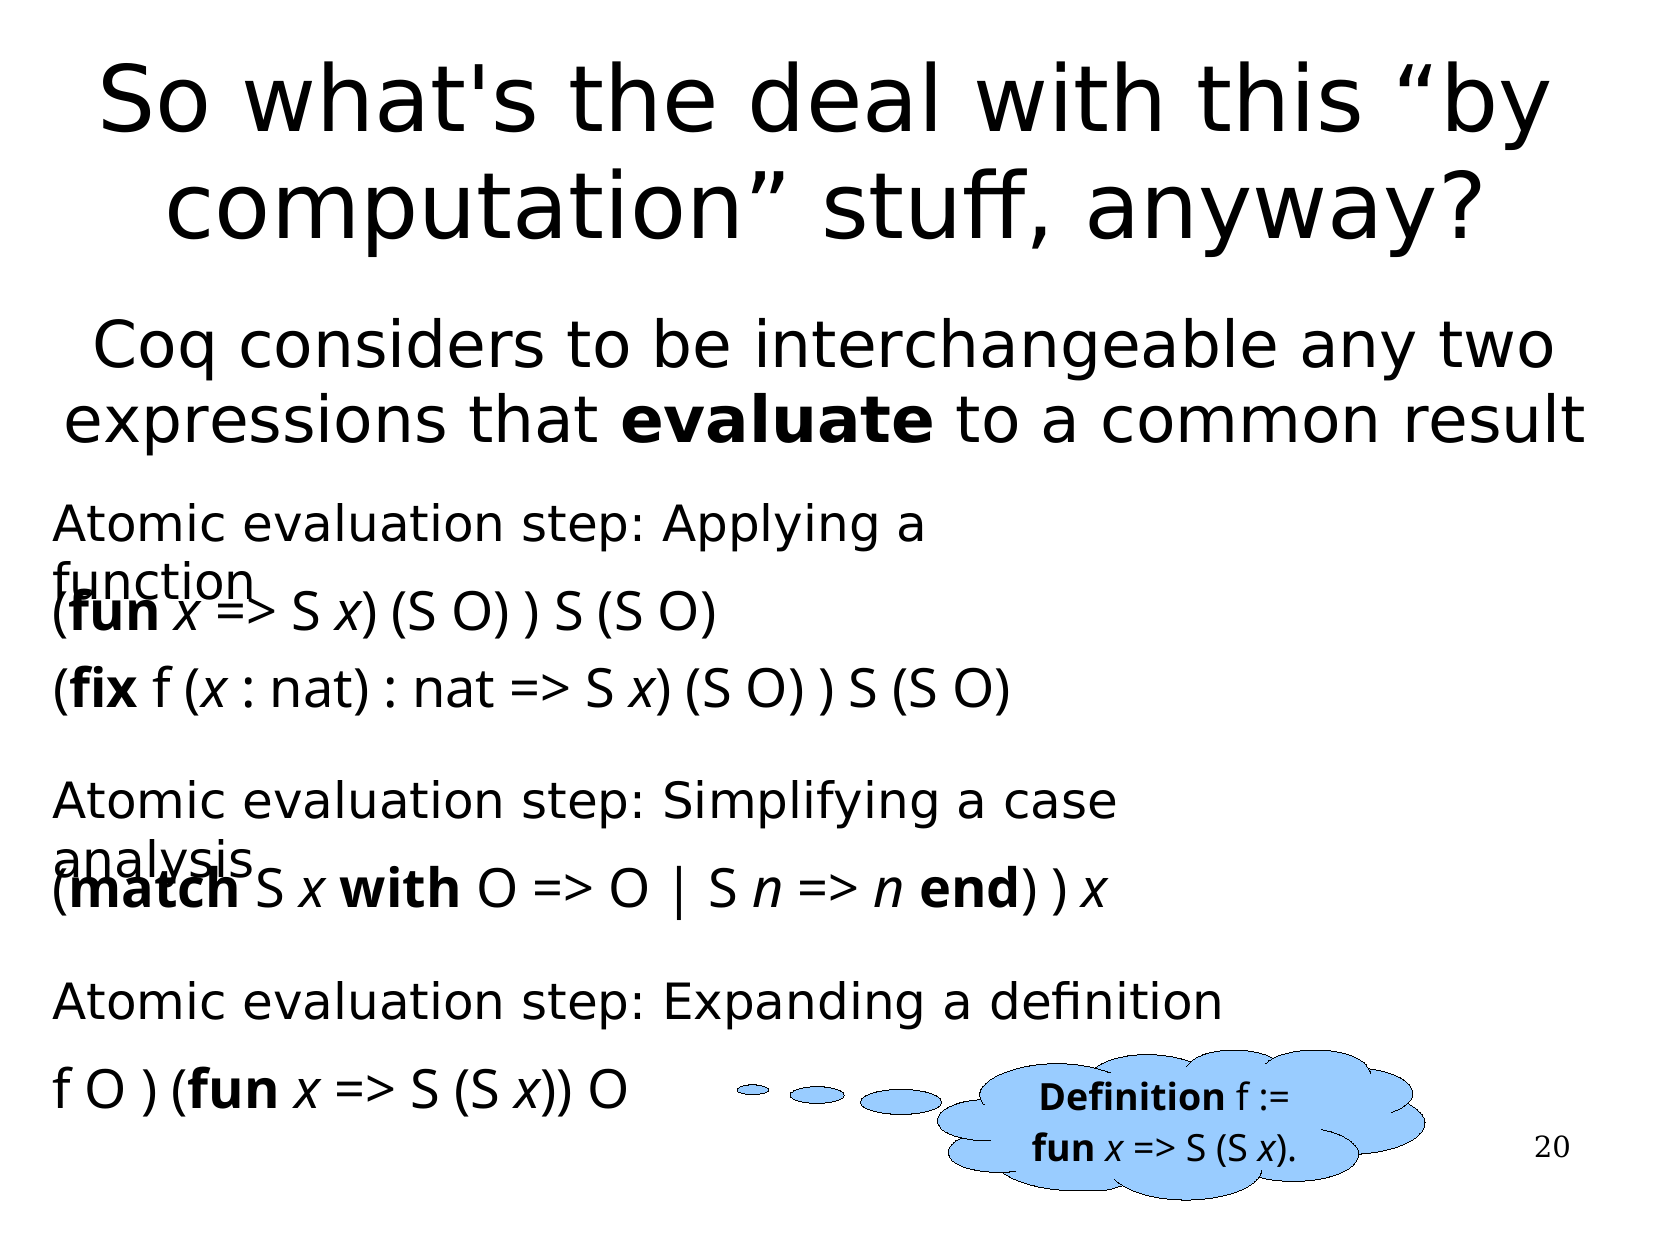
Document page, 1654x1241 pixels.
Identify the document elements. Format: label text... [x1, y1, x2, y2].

text_box Definition f := fun x => S (S x). [790, 1086, 845, 1104]
text_box Atomic evaluation step: Simplifying a case analysis [37, 765, 1351, 839]
text_box (match S x with O => O | S n => n end) ) x [37, 842, 1538, 965]
text_box f O ) (fun x => S (S x)) O [37, 1043, 1538, 1165]
text_box Atomic evaluation step: Applying a function [37, 487, 1163, 561]
text_box (fun x => S x) (S O) ) S (S O) [37, 564, 1538, 687]
text_box (fix f (x : nat) : nat => S x) (S O) ) S (S O) [38, 641, 1126, 764]
text_box Definition f := fun x => S (S x). [937, 1050, 1426, 1201]
text_box Atomic evaluation step: Expanding a definition [37, 965, 1351, 1040]
text_box Coq considers to be interchangeable any two expressions that evaluate to a common result [37, 300, 1613, 465]
title So what's the deal with this “by computation” stuff, anyway? [82, 45, 1571, 261]
text_box Definition f := fun x => S (S x). [860, 1089, 942, 1115]
